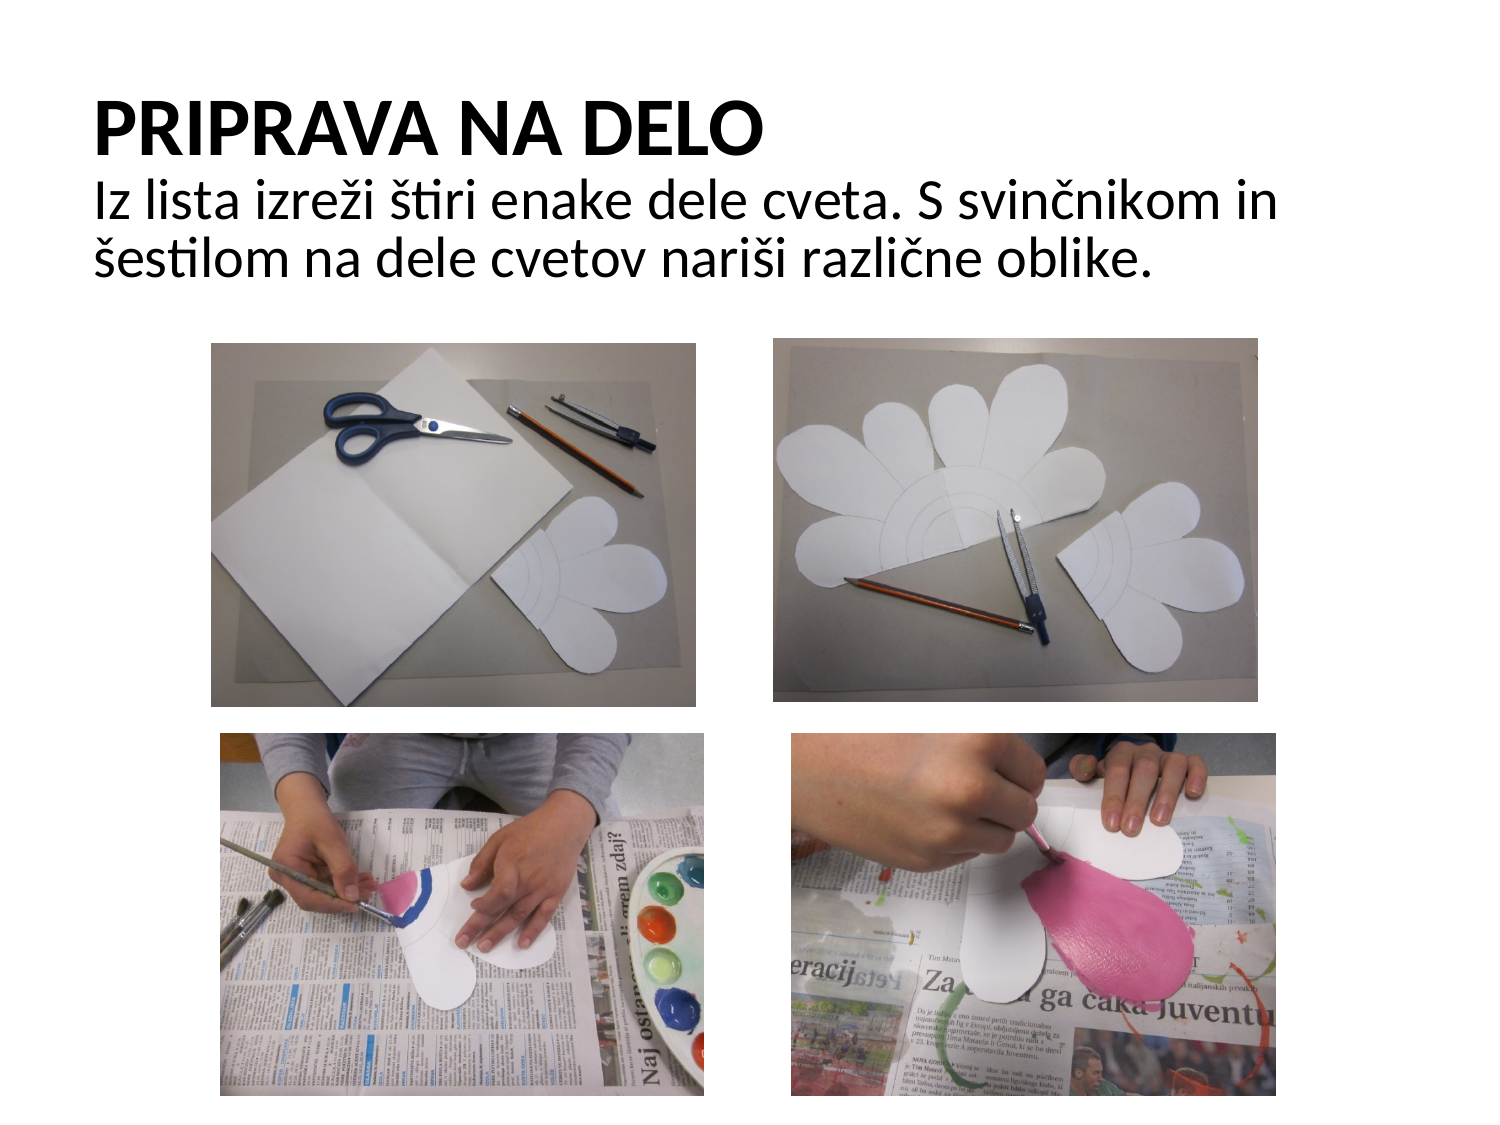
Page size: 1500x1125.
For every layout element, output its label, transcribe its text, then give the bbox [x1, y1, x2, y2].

picture [773, 338, 1258, 702]
picture [791, 733, 1276, 1096]
picture [220, 733, 704, 1096]
picture [211, 343, 696, 707]
text_box PRIPRAVA NA DELO Iz lista izreži štiri enake dele cveta. S svinčnikom in šestilom na dele cvetov nariši različne oblike. [78, 85, 1401, 300]
